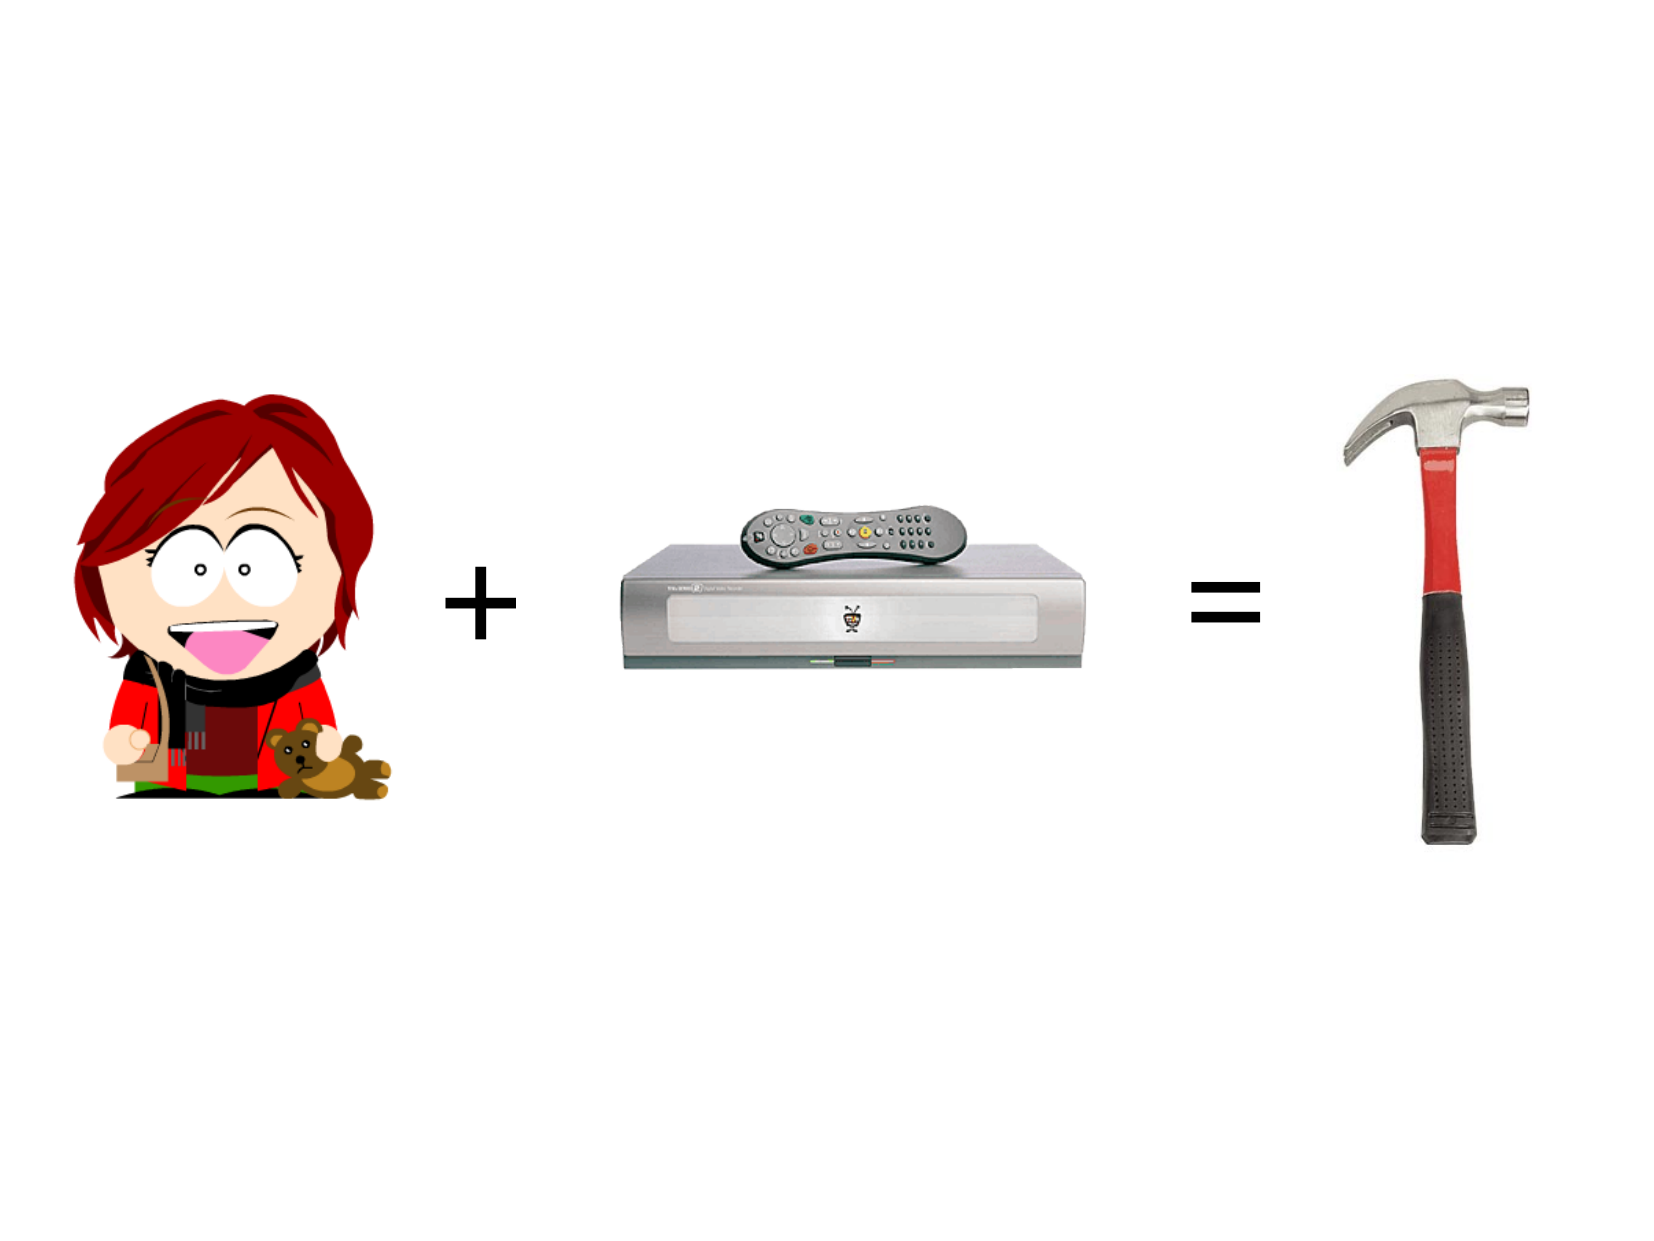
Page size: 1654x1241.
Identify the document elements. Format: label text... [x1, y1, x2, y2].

text_box + [423, 488, 526, 713]
picture [52, 374, 417, 826]
text_box = [1168, 487, 1276, 712]
picture [618, 412, 1088, 765]
picture [1200, 374, 1654, 862]
